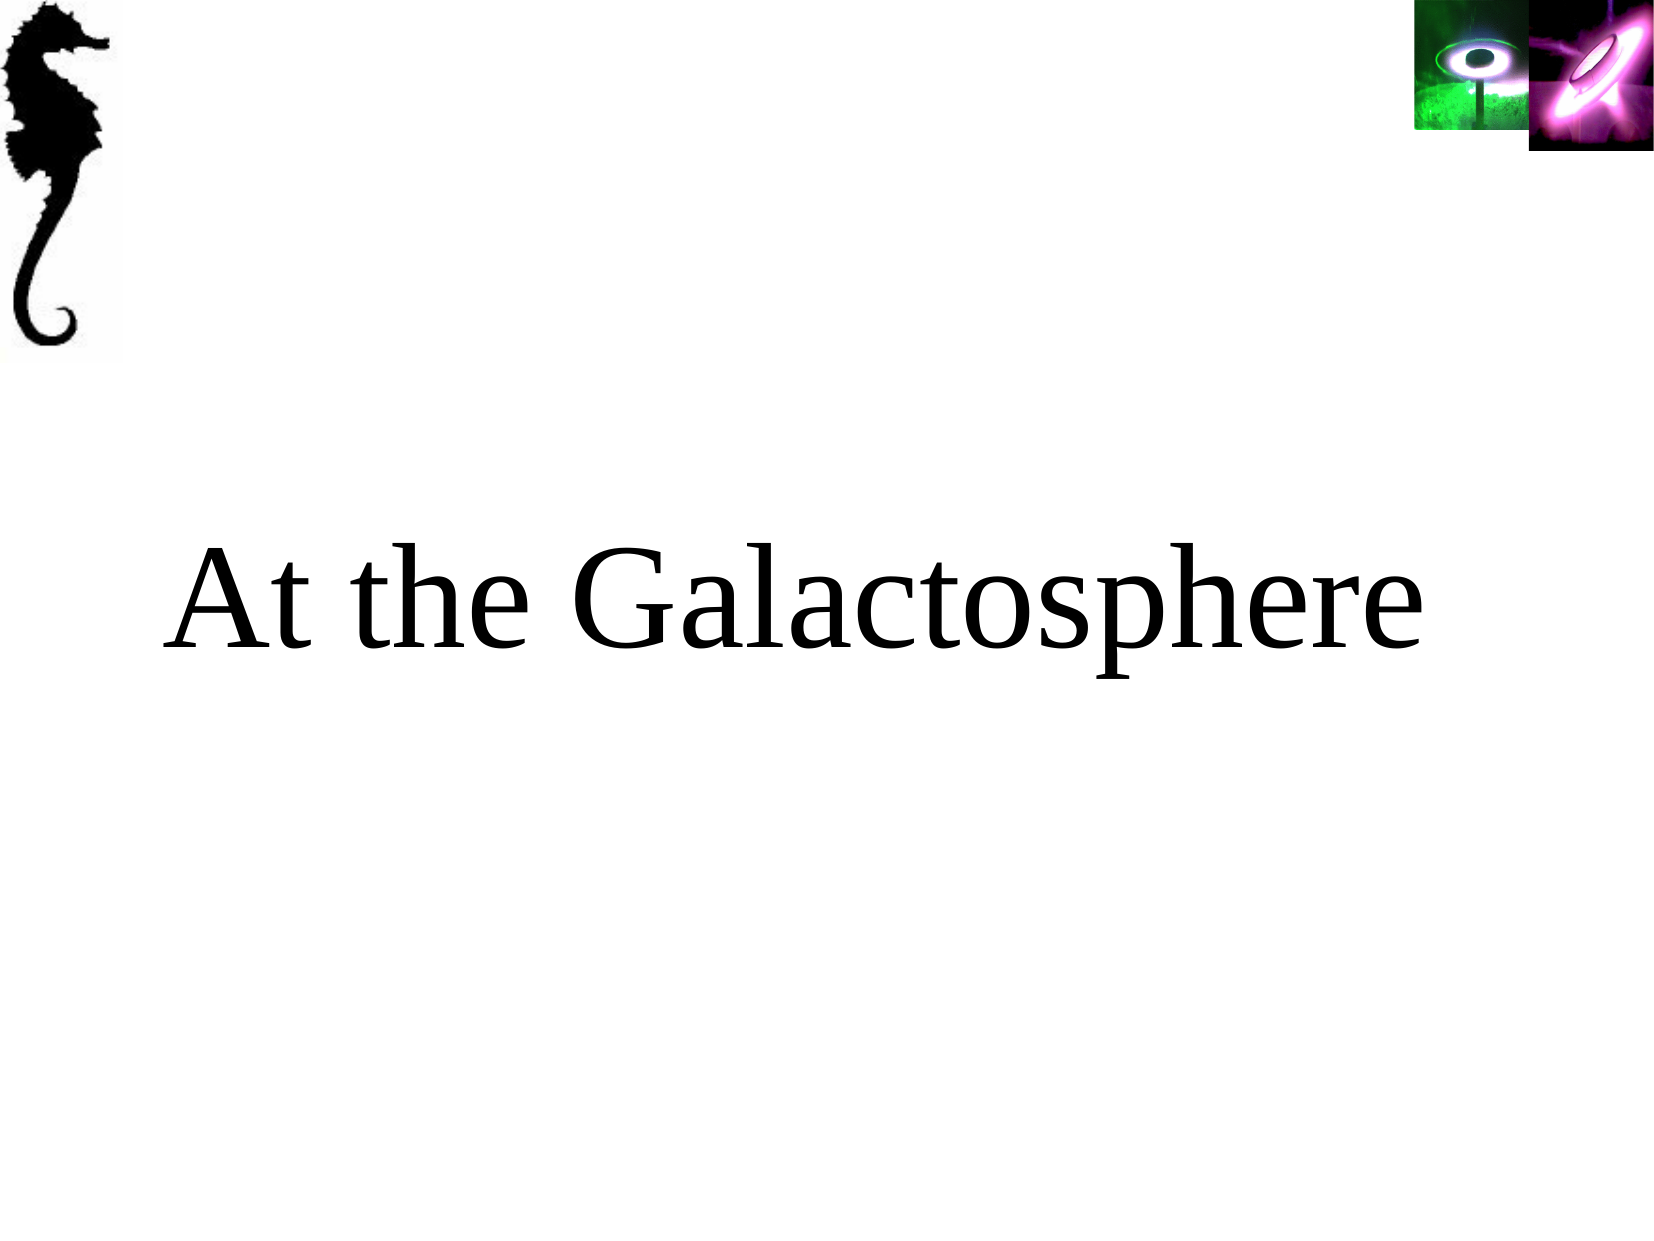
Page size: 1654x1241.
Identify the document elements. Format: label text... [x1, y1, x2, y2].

title At the Galactosphere [90, 495, 1500, 700]
picture [0, 0, 123, 363]
picture [1414, 0, 1654, 151]
